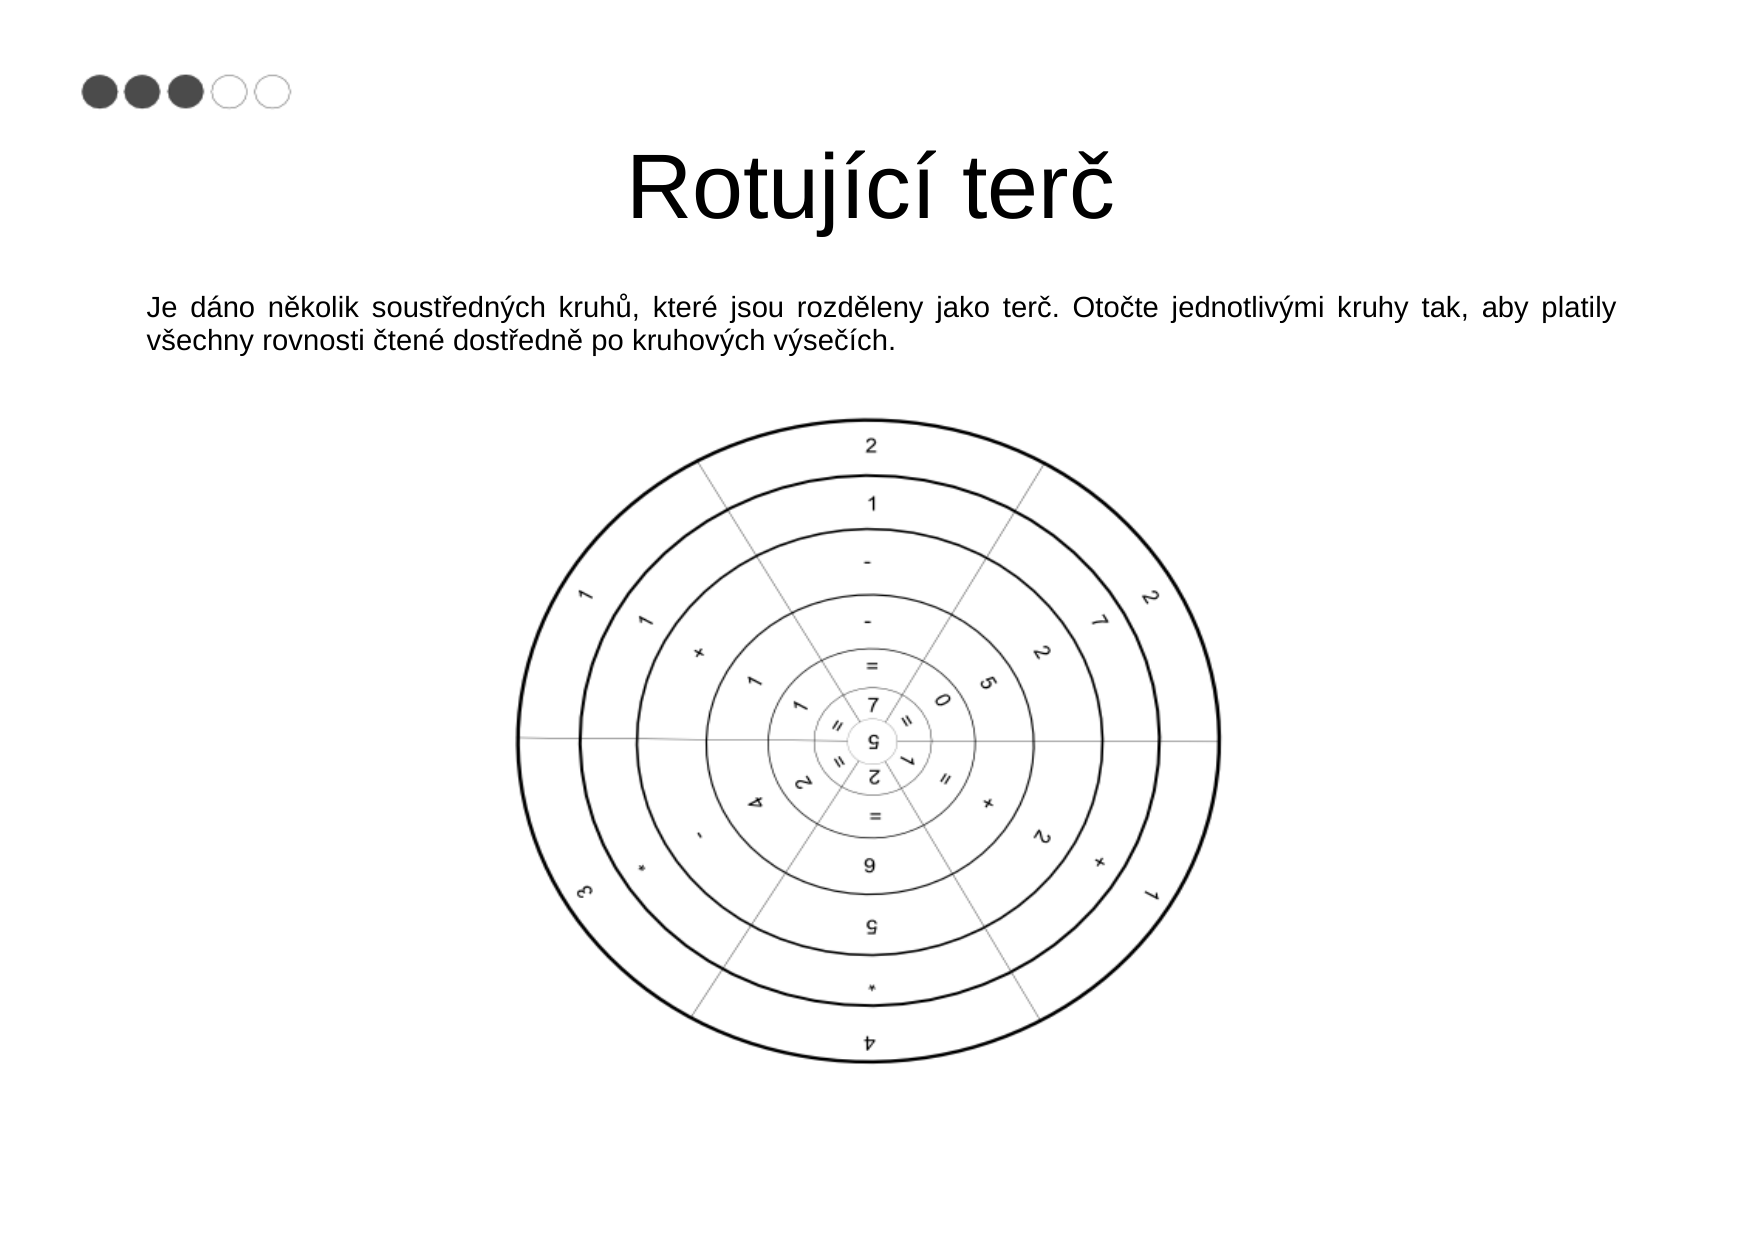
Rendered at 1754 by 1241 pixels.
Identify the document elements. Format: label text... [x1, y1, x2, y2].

subtitle Je dáno několik soustředných kruhů, které jsou rozděleny jako terč. Otočte jednotlivými kruhy tak, aby platily všechny rovnosti čtené dostředně po kruhových výsečích. [146, 256, 1619, 391]
picture [497, 408, 1232, 1075]
picture [74, 72, 293, 113]
title Rotující terč [135, 93, 1608, 281]
